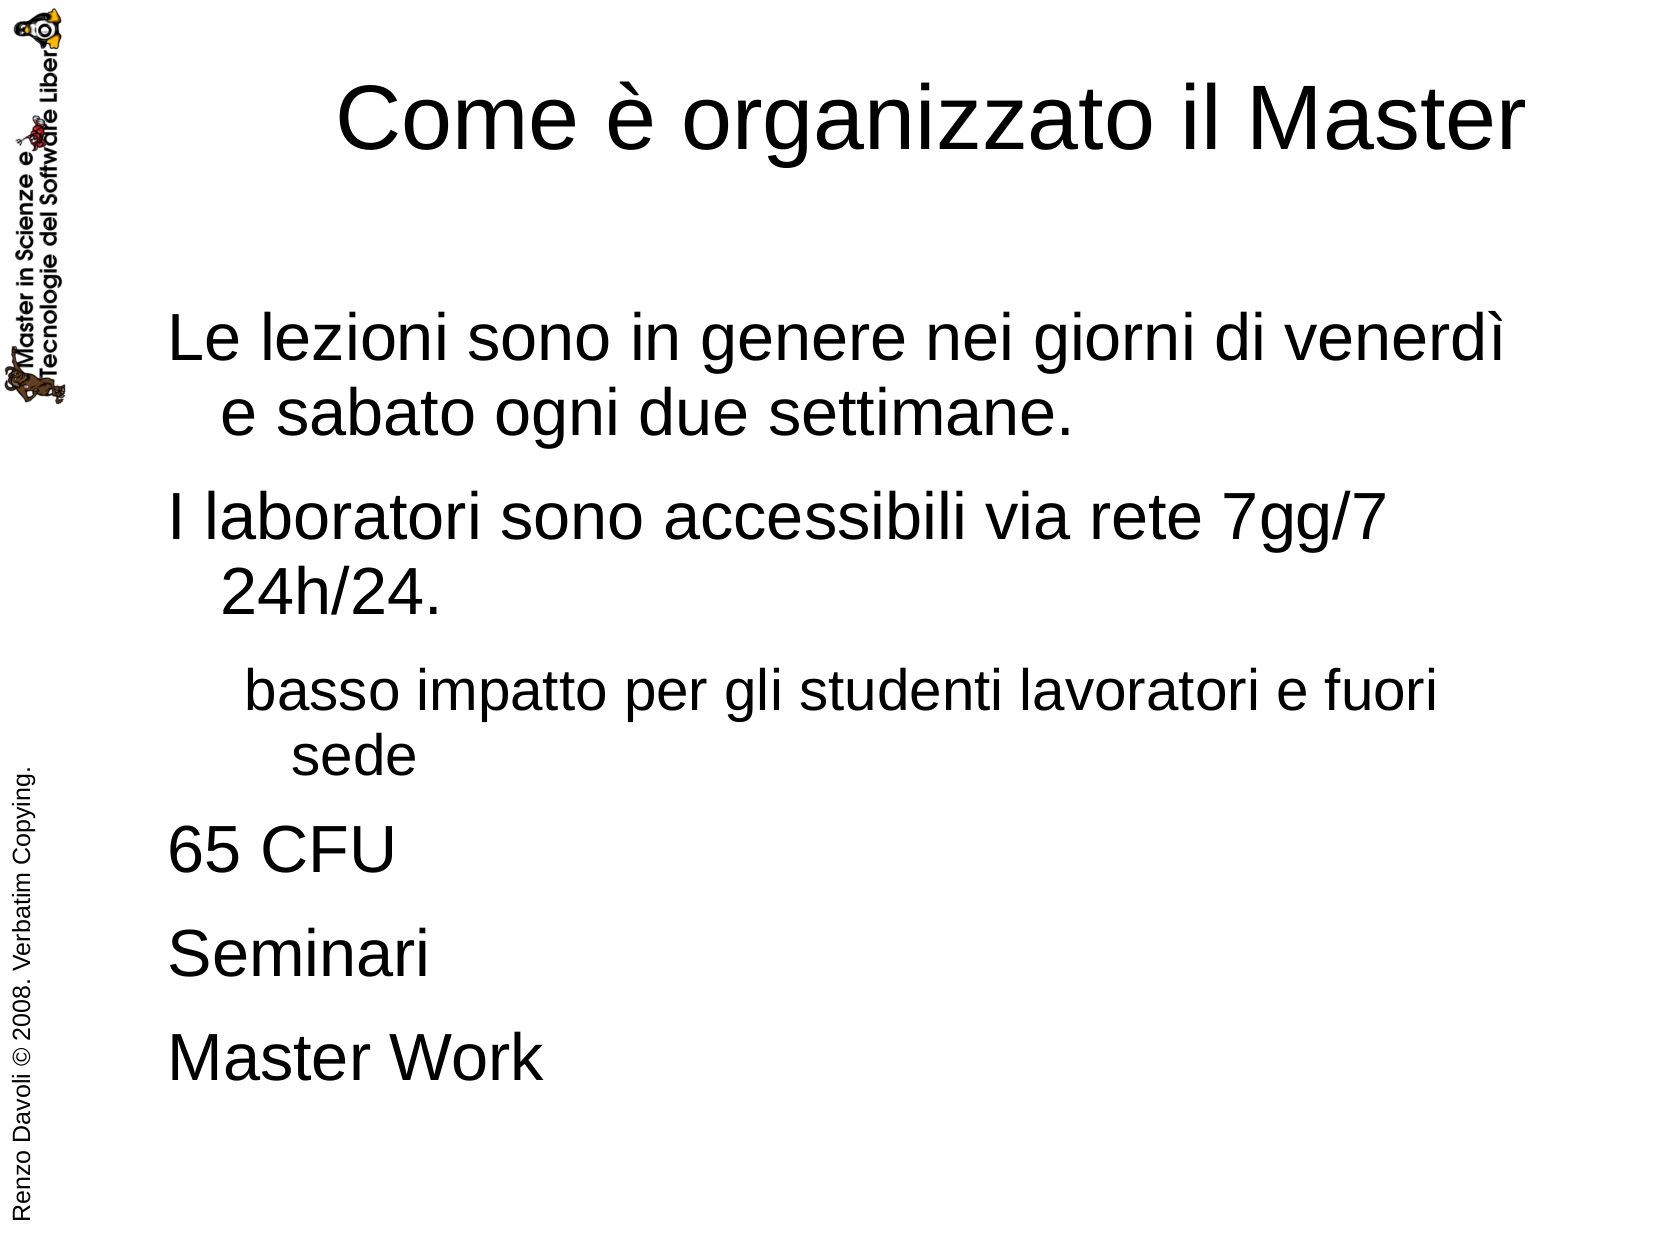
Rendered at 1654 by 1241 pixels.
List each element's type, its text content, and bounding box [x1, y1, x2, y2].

title Come è organizzato il Master [187, 49, 1600, 187]
list Le lezioni sono in genere nei giorni di venerdì e sabato ogni due settimane. I laboratori sono accessibili via rete 7gg/7 24h/24. basso impatto per gli studenti lavoratori e fuori sede 65 CFU Seminari Master Work [150, 300, 1563, 1096]
picture [1, 2, 69, 413]
